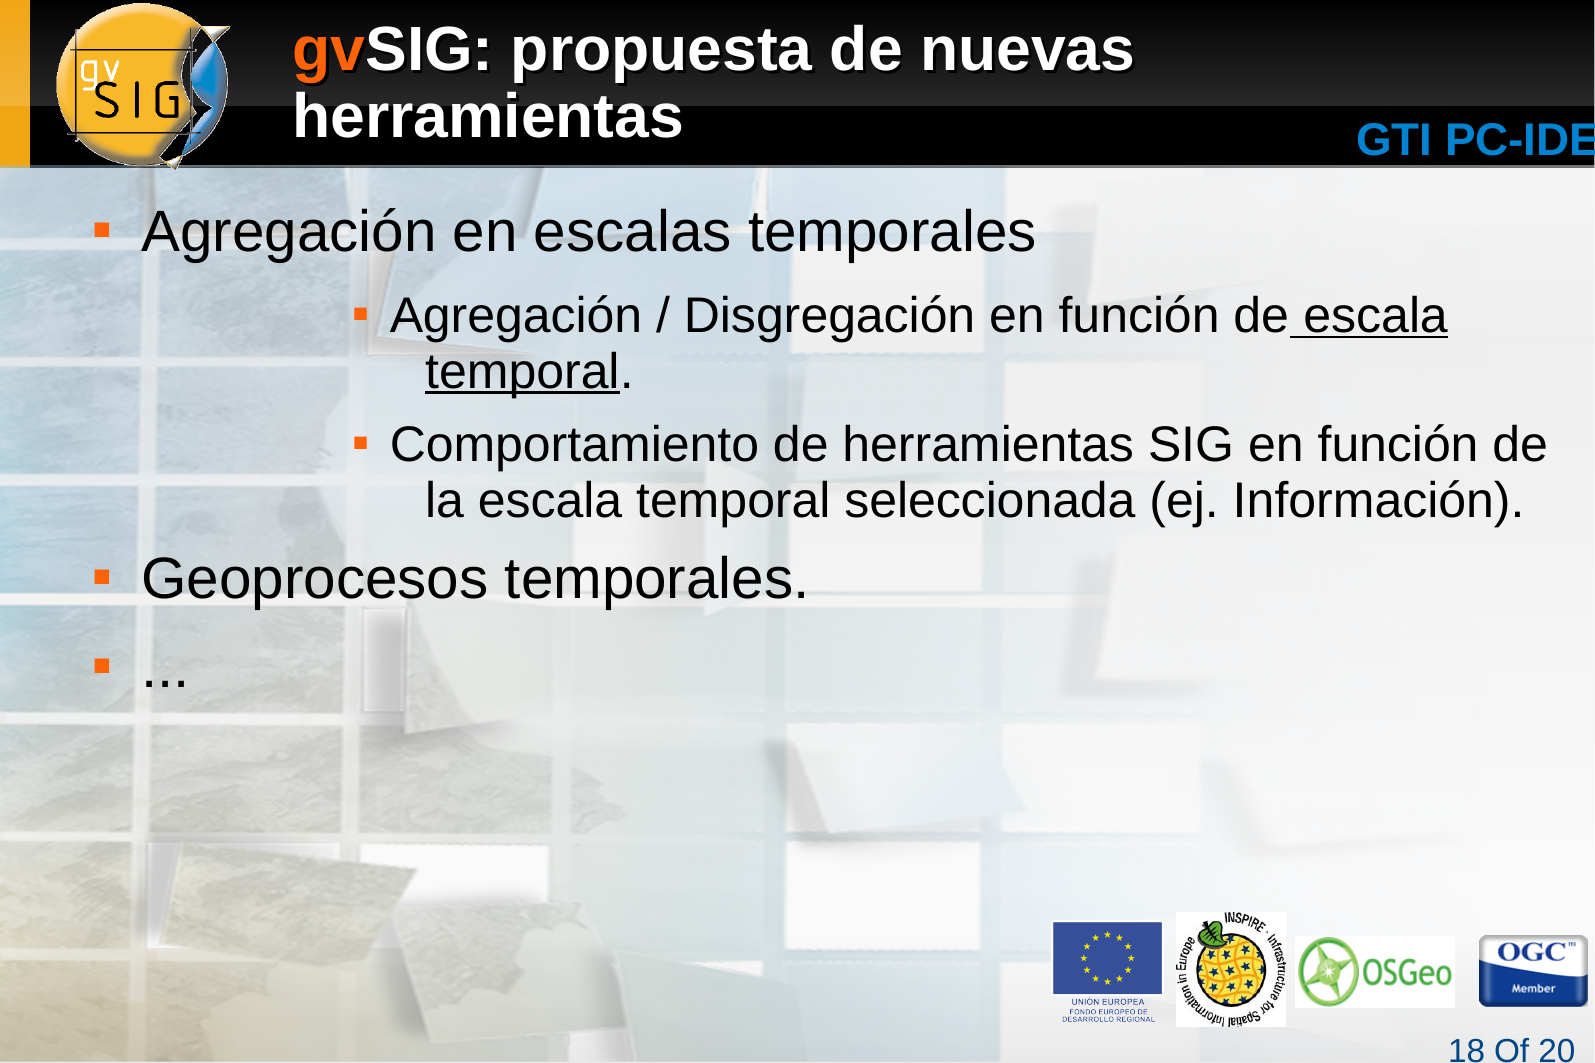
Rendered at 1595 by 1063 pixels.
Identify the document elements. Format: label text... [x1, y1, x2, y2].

picture [1579, 129, 1595, 136]
picture [1579, 142, 1595, 150]
picture [1554, 129, 1561, 149]
list Agregación en escalas temporales Agregación / Disgregación en función de escala temporal. Comportamiento de herramientas SIG en función de la escala temporal seleccionada (ej. Información). Geoprocesos temporales. ... [0, 94, 1554, 797]
picture [0, 0, 1595, 1063]
text_box gvSIG: propuesta de nuevas herramientas [277, 9, 1388, 162]
